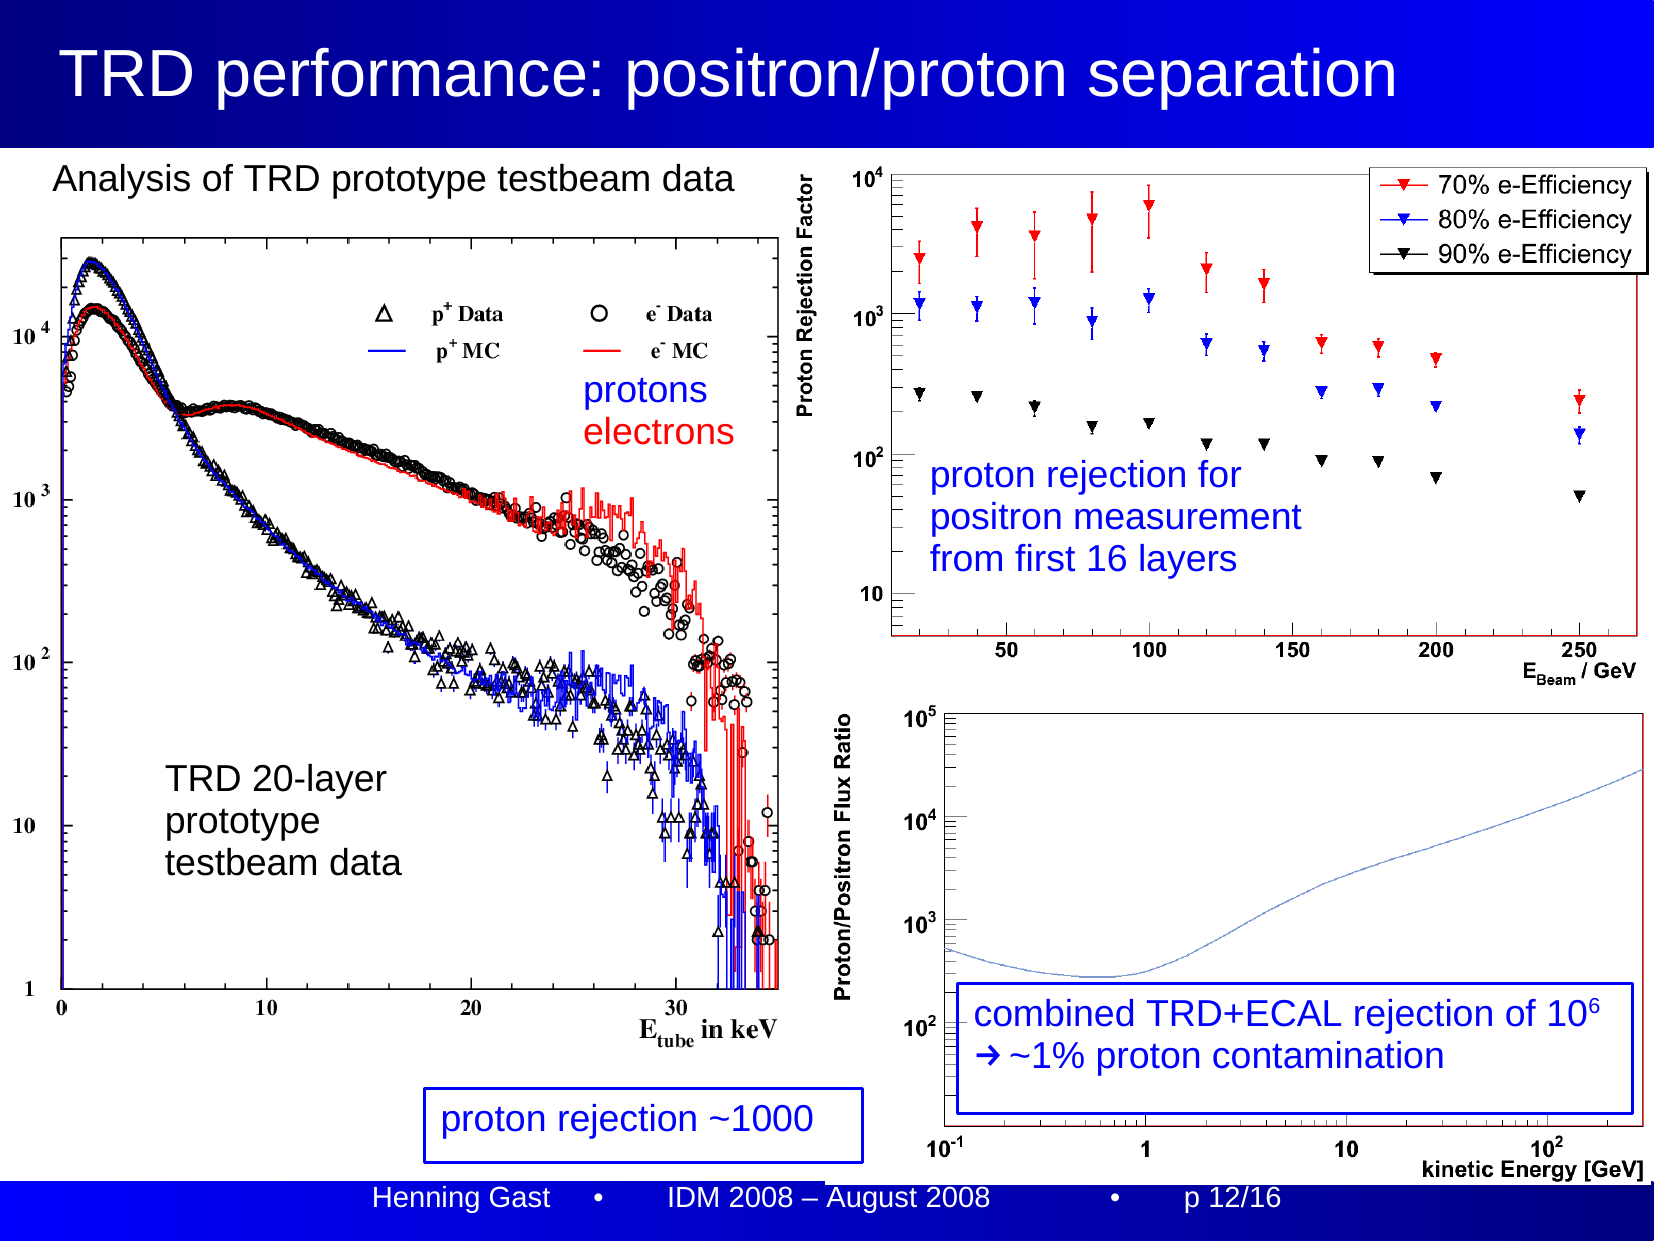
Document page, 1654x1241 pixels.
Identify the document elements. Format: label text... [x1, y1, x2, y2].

text_box combined TRD+ECAL rejection of 106 → ~1% proton contamination [957, 983, 1633, 1114]
picture [825, 698, 1651, 1185]
text_box Analysis of TRD prototype testbeam data [37, 150, 751, 221]
text_box TRD 20-layer prototype testbeam data [150, 750, 488, 933]
text_box proton rejection ~1000 [424, 1088, 863, 1163]
title TRD performance: positron/proton separation [0, 0, 1654, 148]
text_box protons electrons [568, 361, 816, 488]
text_box proton rejection for positron measurement from first 16 layers [915, 446, 1388, 629]
picture [0, 161, 1651, 1058]
